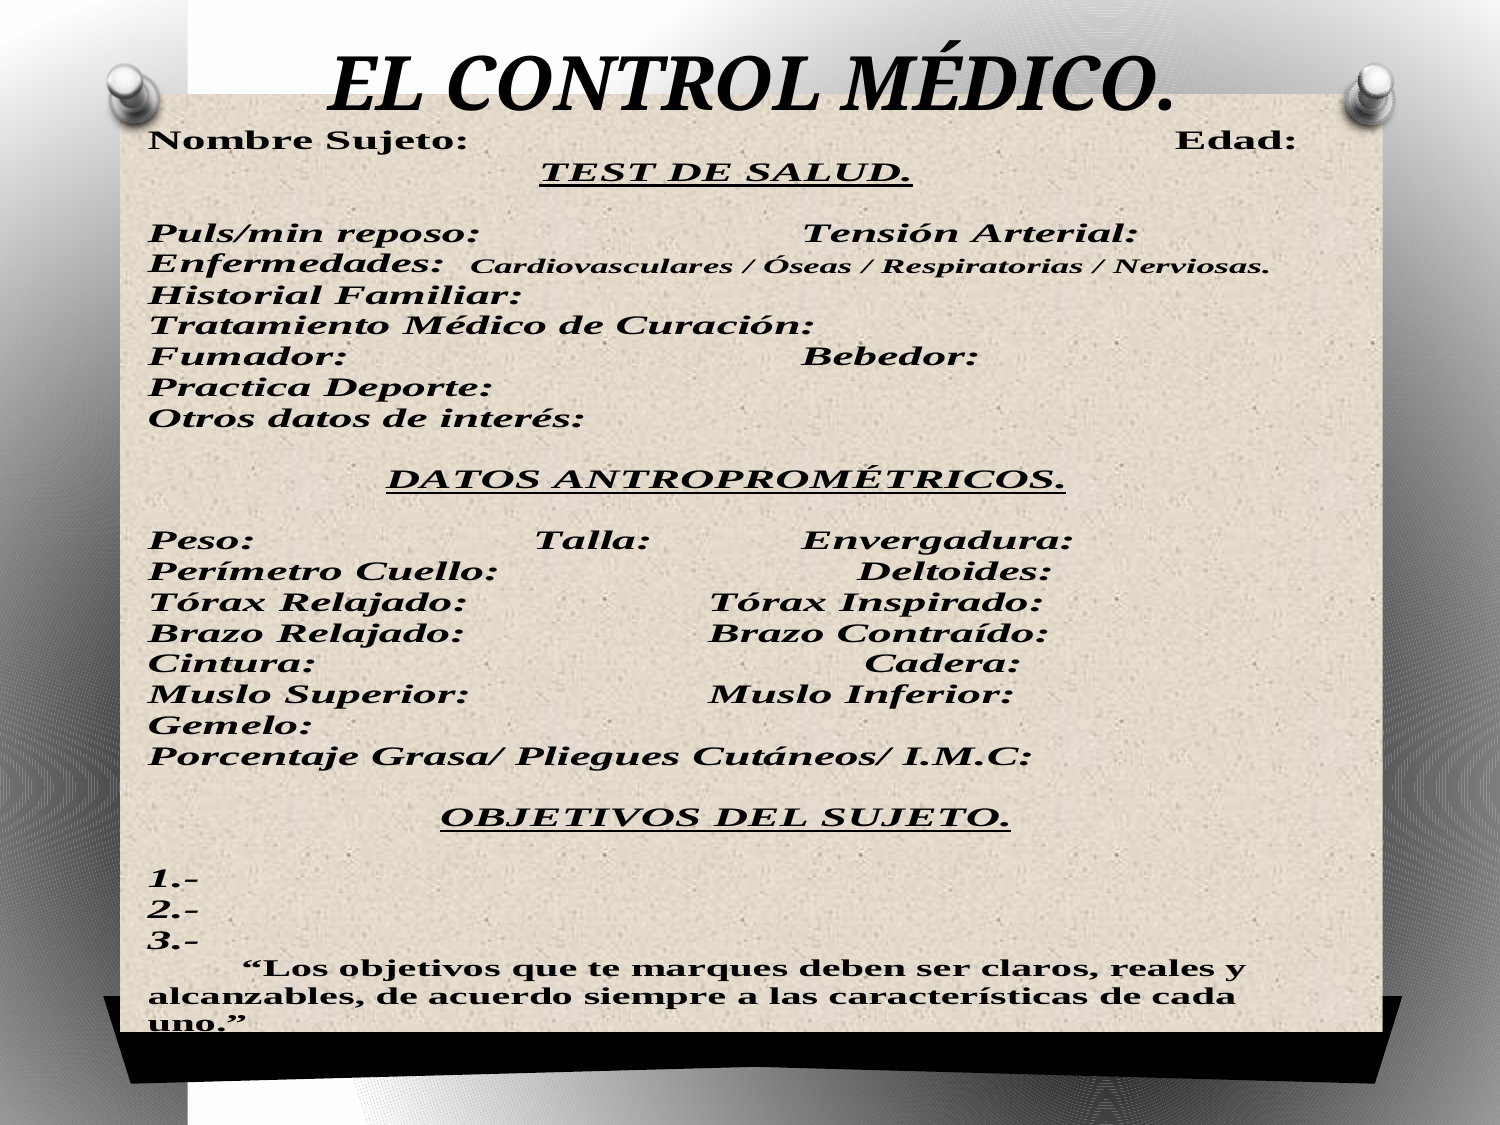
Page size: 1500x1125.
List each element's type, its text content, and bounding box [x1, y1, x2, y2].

title EL CONTROL MÉDICO. [116, 28, 1392, 113]
picture [76, 31, 1439, 1032]
chart [147, 125, 1306, 1110]
